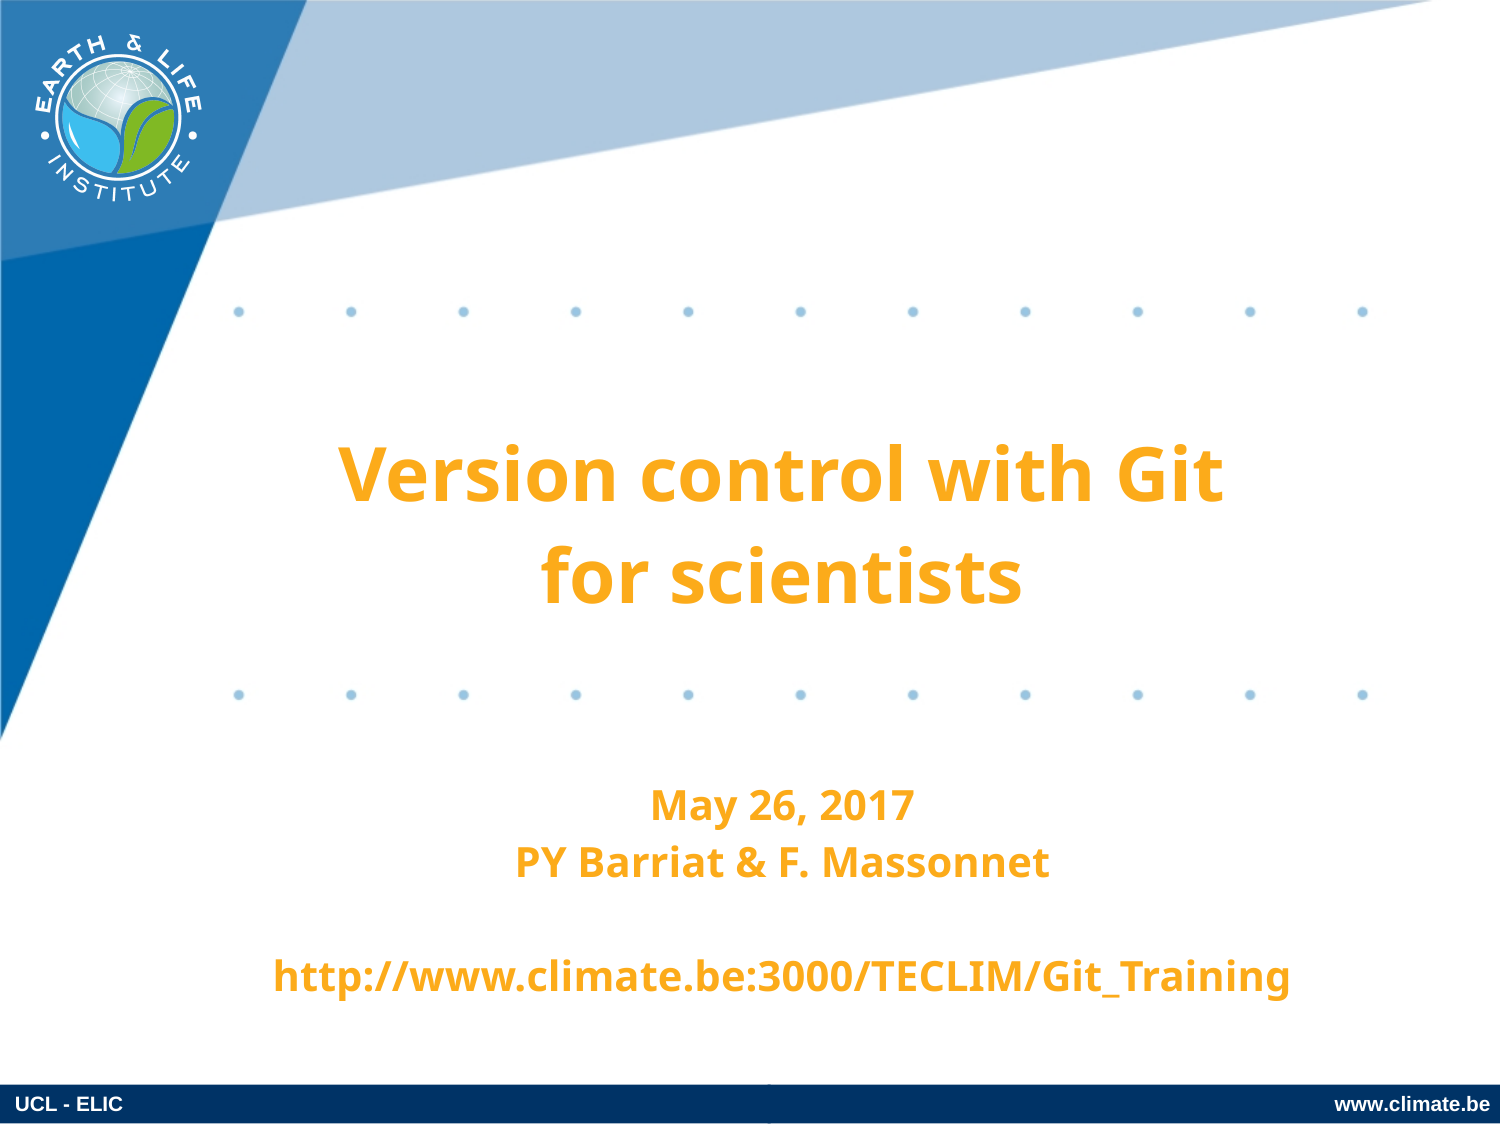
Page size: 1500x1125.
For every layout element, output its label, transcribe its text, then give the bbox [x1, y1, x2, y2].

picture [0, 0, 1500, 842]
title Version control with Git for scientists [147, 413, 1418, 621]
title May 26, 2017 PY Barriat & F. Massonnet http://www.climate.be:3000/TECLIM/Git_Training [147, 767, 1418, 978]
